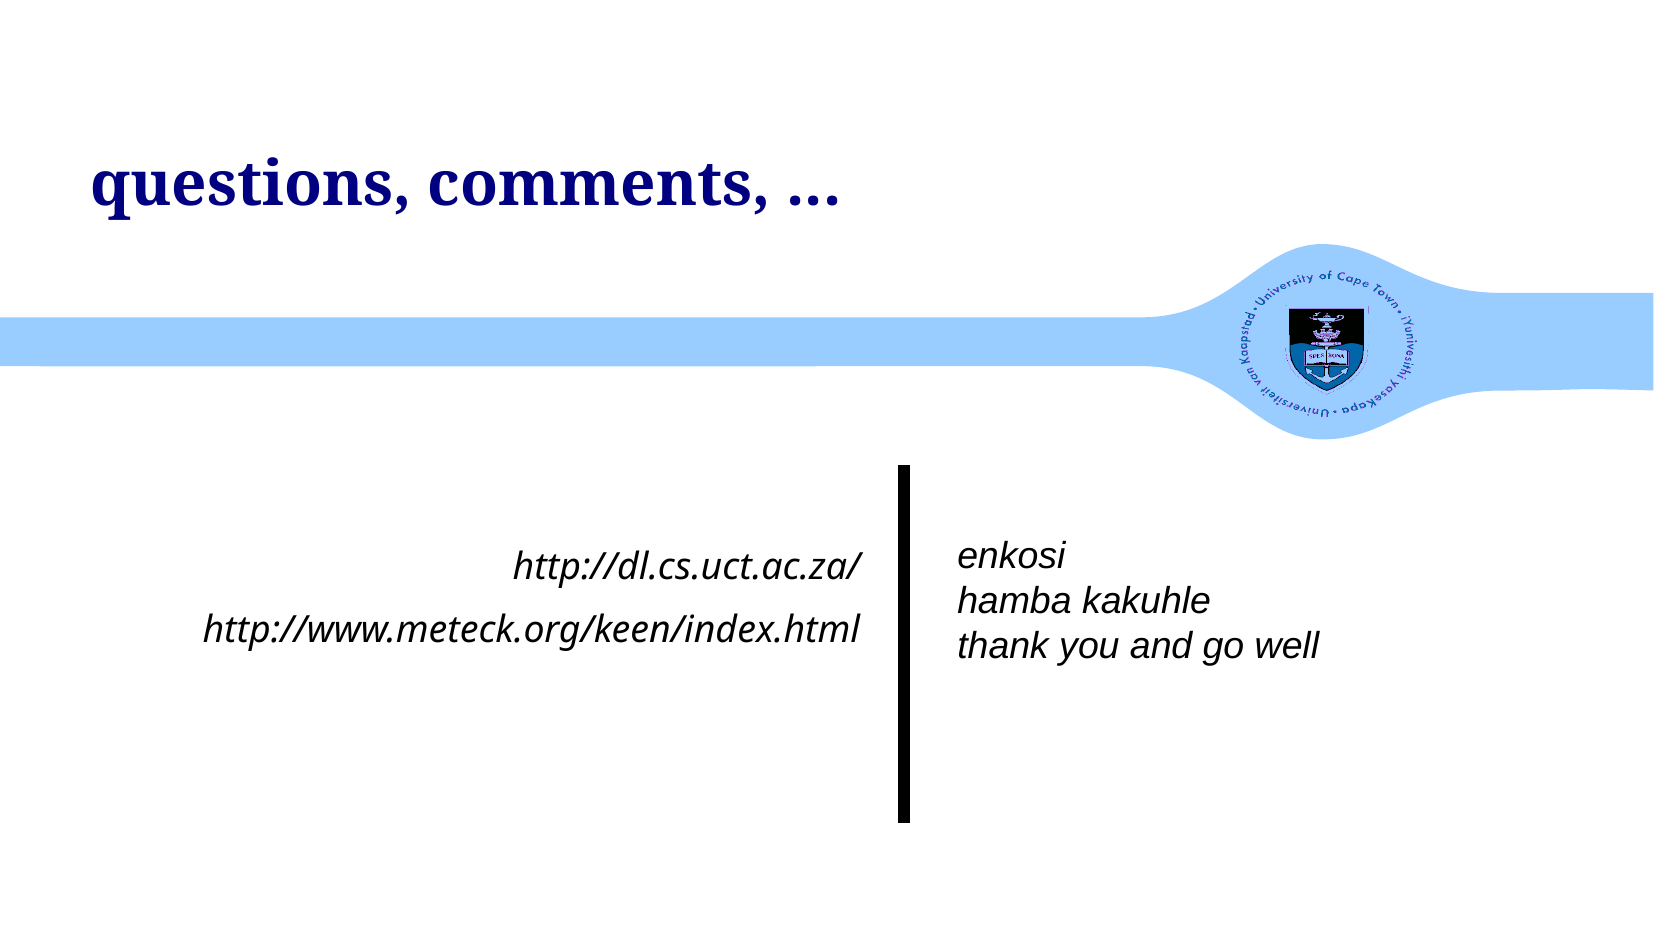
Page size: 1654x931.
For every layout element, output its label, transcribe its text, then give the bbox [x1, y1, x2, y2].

text_box enkosi hamba kakuhle thank you and go well [942, 523, 1558, 751]
list http://dl.cs.uct.ac.za/ http://www.meteck.org/keen/index.html [38, 539, 861, 931]
picture [1199, 252, 1440, 436]
title questions, comments, ... [90, 73, 1152, 291]
